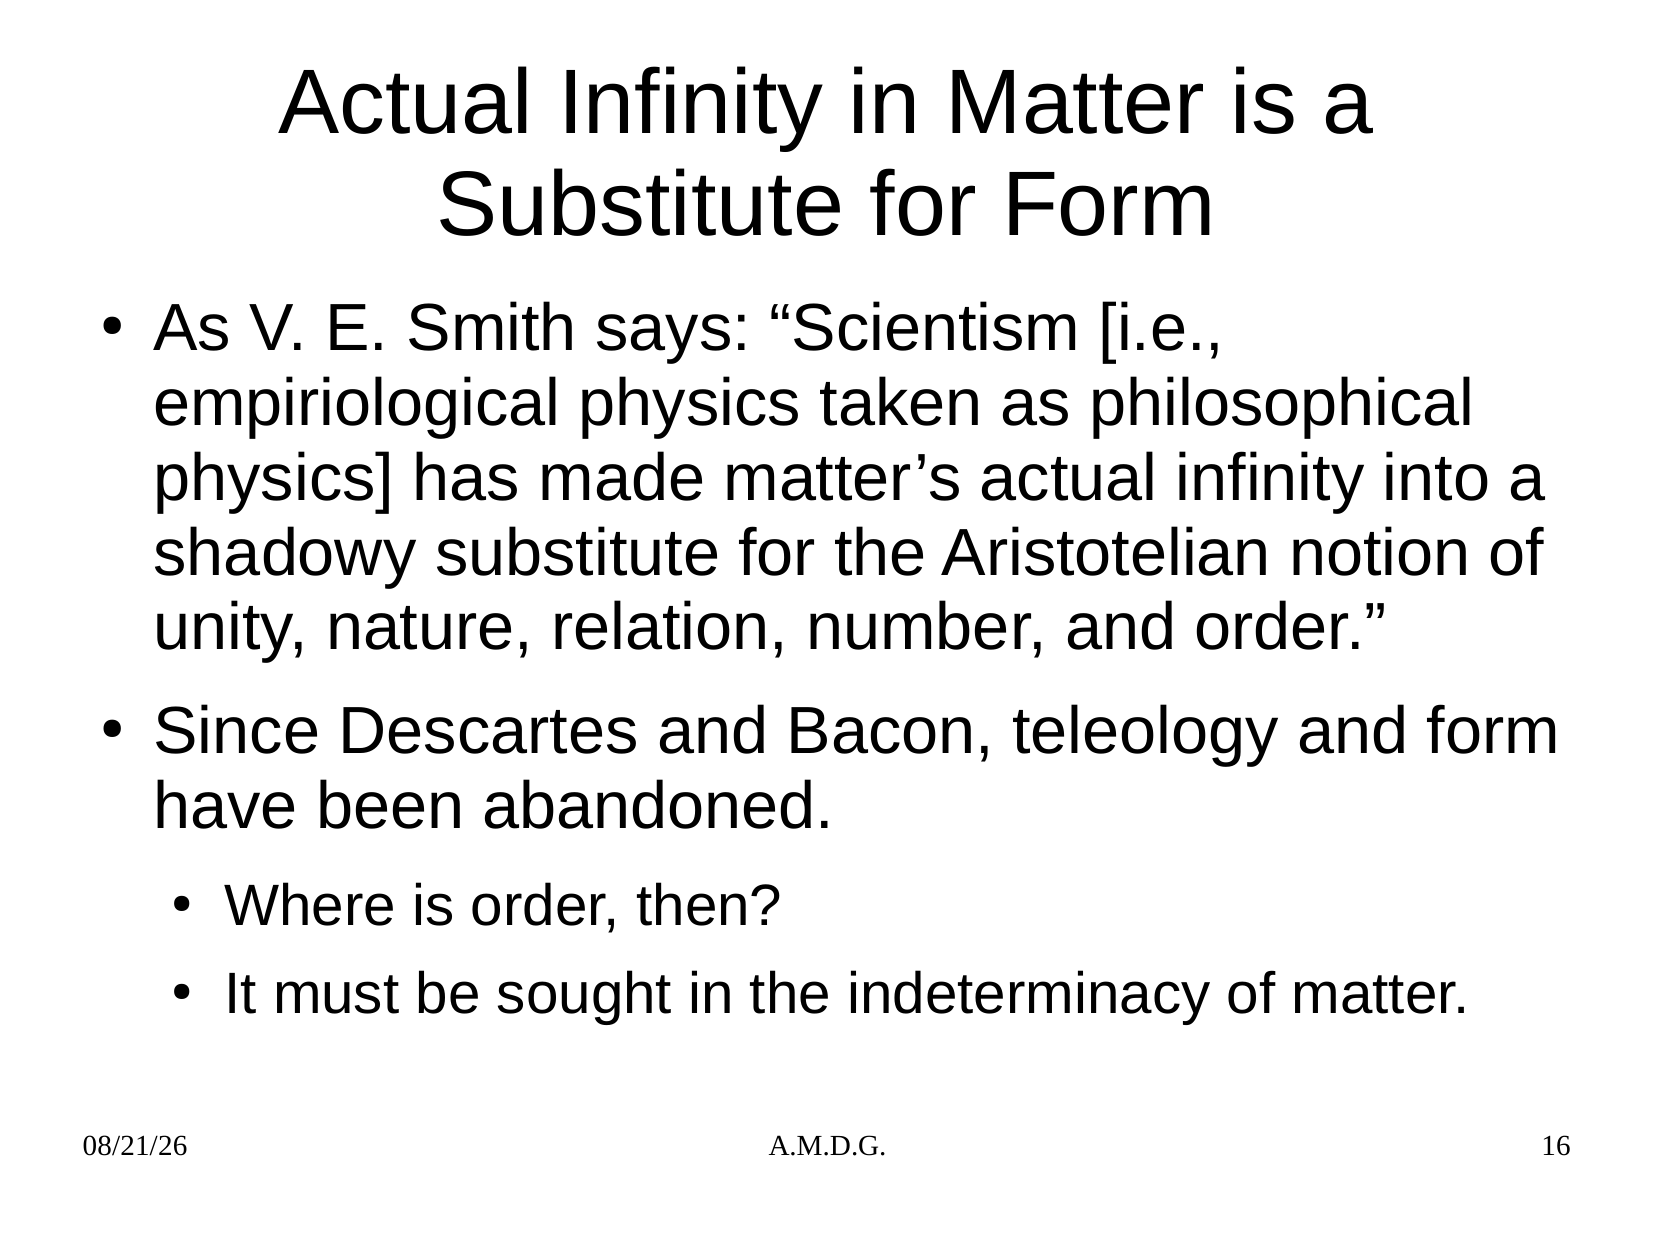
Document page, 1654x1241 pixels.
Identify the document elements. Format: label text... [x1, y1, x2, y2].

title Actual Infinity in Matter is a Substitute for Form [82, 49, 1571, 257]
list As V. E. Smith says: “Scientism [i.e., empiriological physics taken as philosophical physics] has made matter’s actual infinity into a shadowy substitute for the Aristotelian notion of unity, nature, relation, number, and order.” Since Descartes and Bacon, teleology and form have been abandoned. Where is order, then? It must be sought in the indeterminacy of matter. [82, 290, 1571, 1109]
